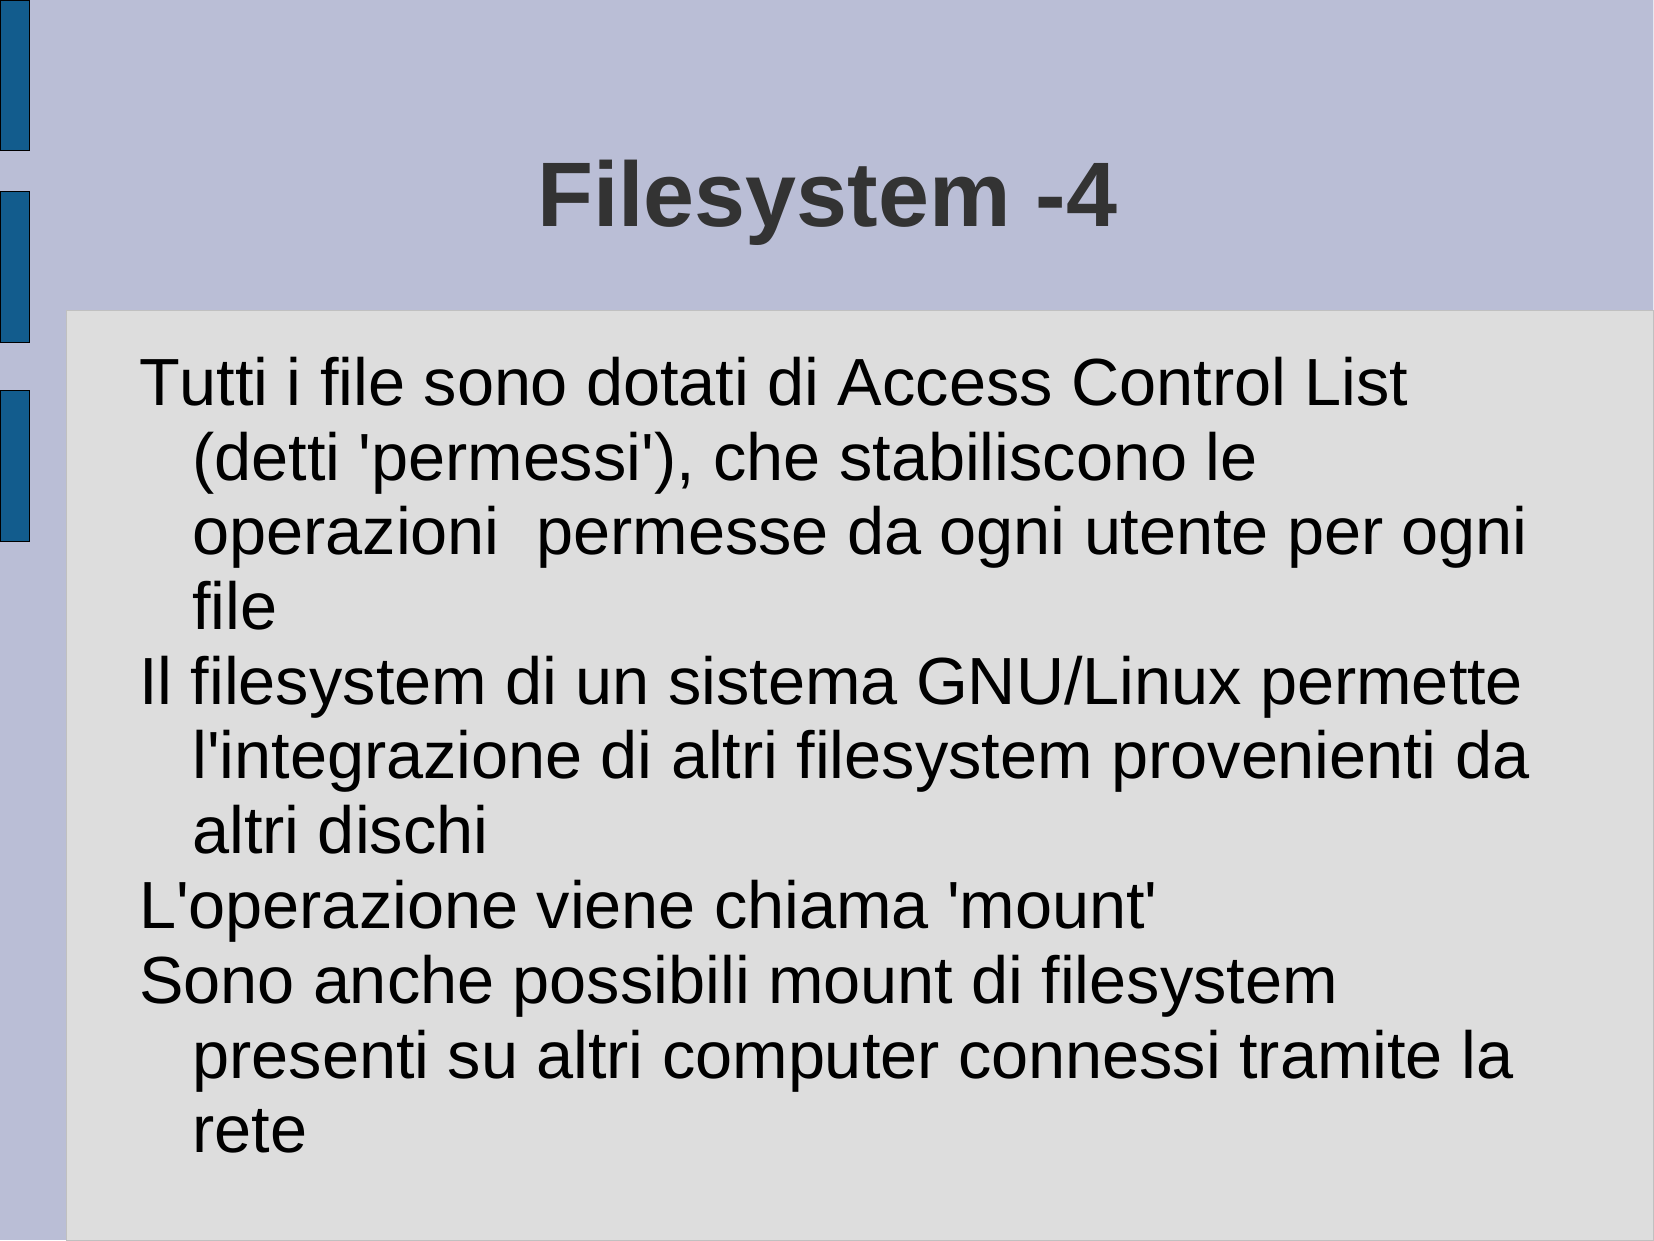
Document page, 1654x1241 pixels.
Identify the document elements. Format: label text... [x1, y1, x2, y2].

title Filesystem -4 [121, 91, 1534, 299]
list Tutti i file sono dotati di Access Control List (detti 'permessi'), che stabiliscono le operazioni permesse da ogni utente per ogni file Il filesystem di un sistema GNU/Linux permette l'integrazione di altri filesystem provenienti da altri dischi L'operazione viene chiama 'mount' Sono anche possibili mount di filesystem presenti su altri computer connessi tramite la rete [121, 344, 1534, 1201]
